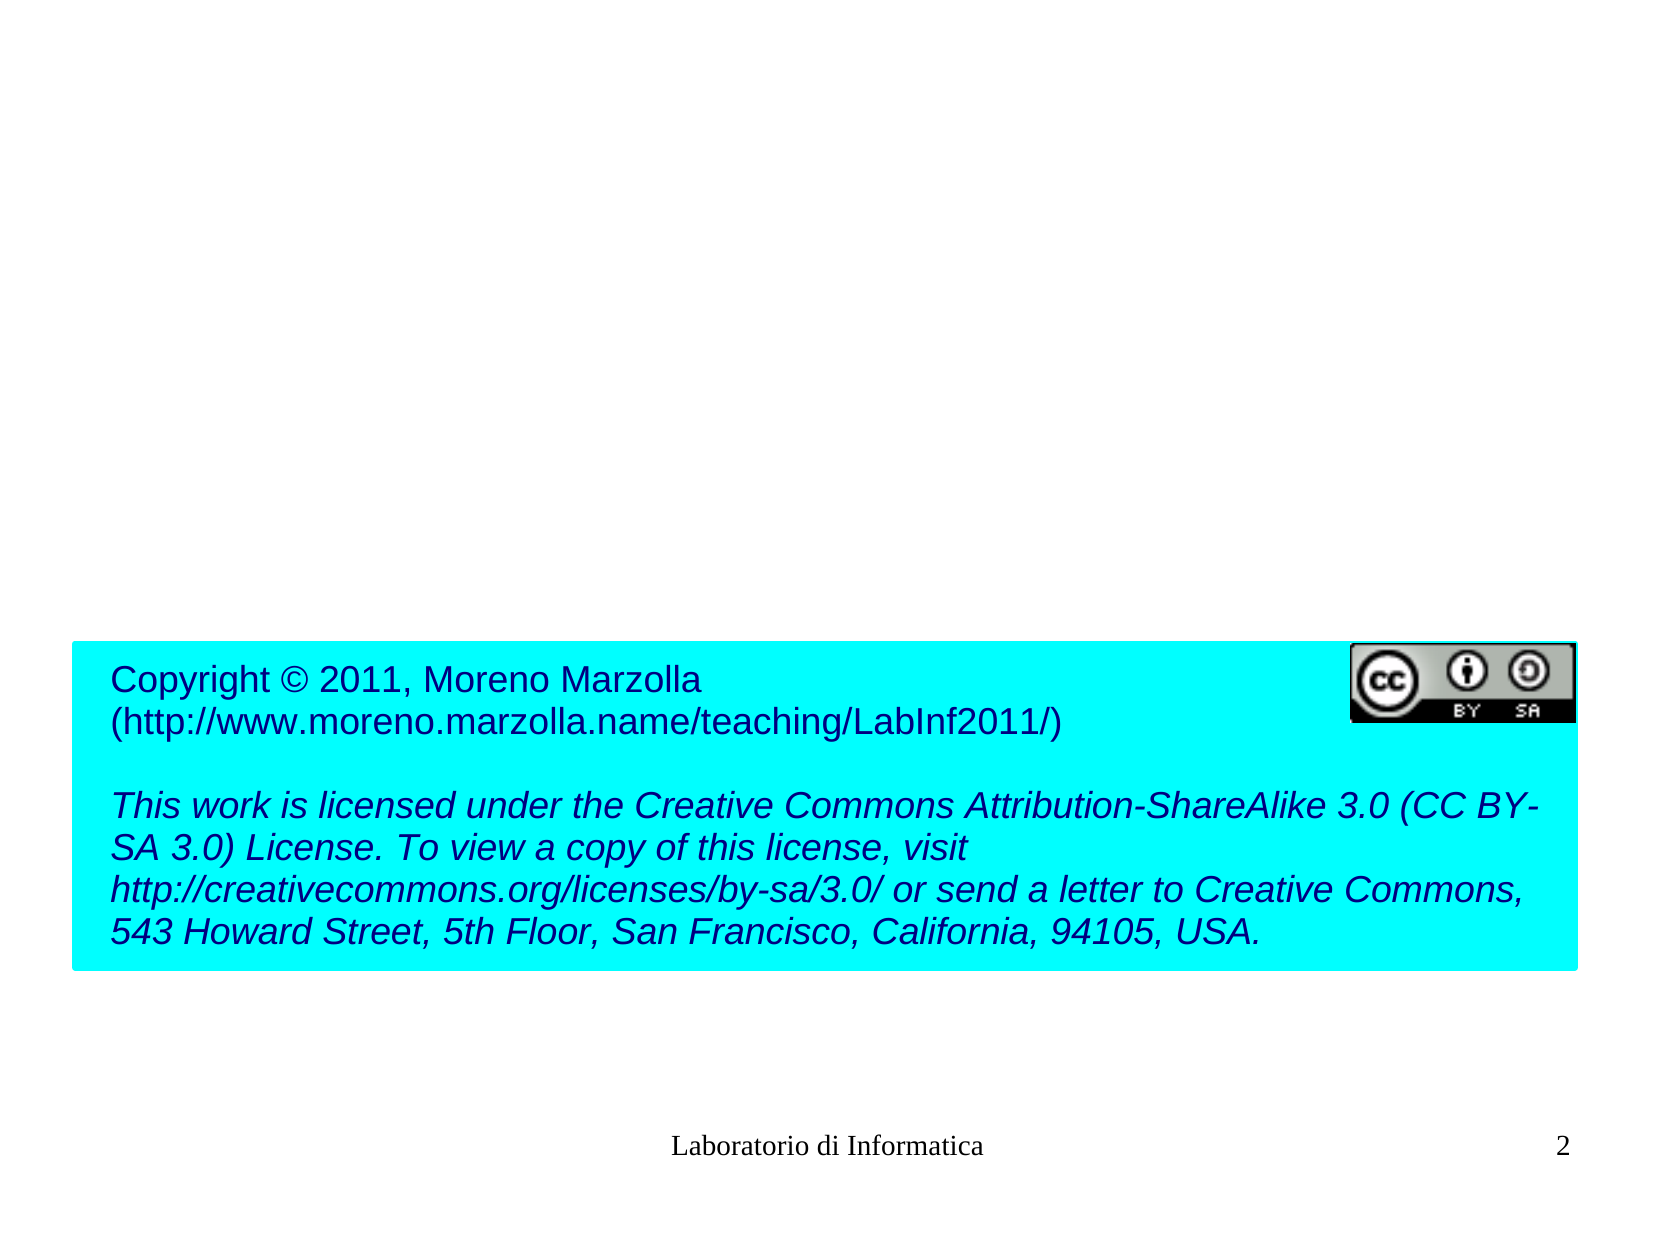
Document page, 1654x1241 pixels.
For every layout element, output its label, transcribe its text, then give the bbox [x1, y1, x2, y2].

picture [1350, 643, 1576, 723]
text_box Copyright © 2011, Moreno Marzolla (http://www.moreno.marzolla.name/teaching/LabInf2011/) This work is licensed under the Creative Commons Attribution-ShareAlike 3.0 (CC BY-SA 3.0) License. To view a copy of this license, visit http://creativecommons.org/licenses/by-sa/3.0/ or send a letter to Creative Commons, 543 Howard Street, 5th Floor, San Francisco, California, 94105, USA. [75, 643, 1576, 968]
